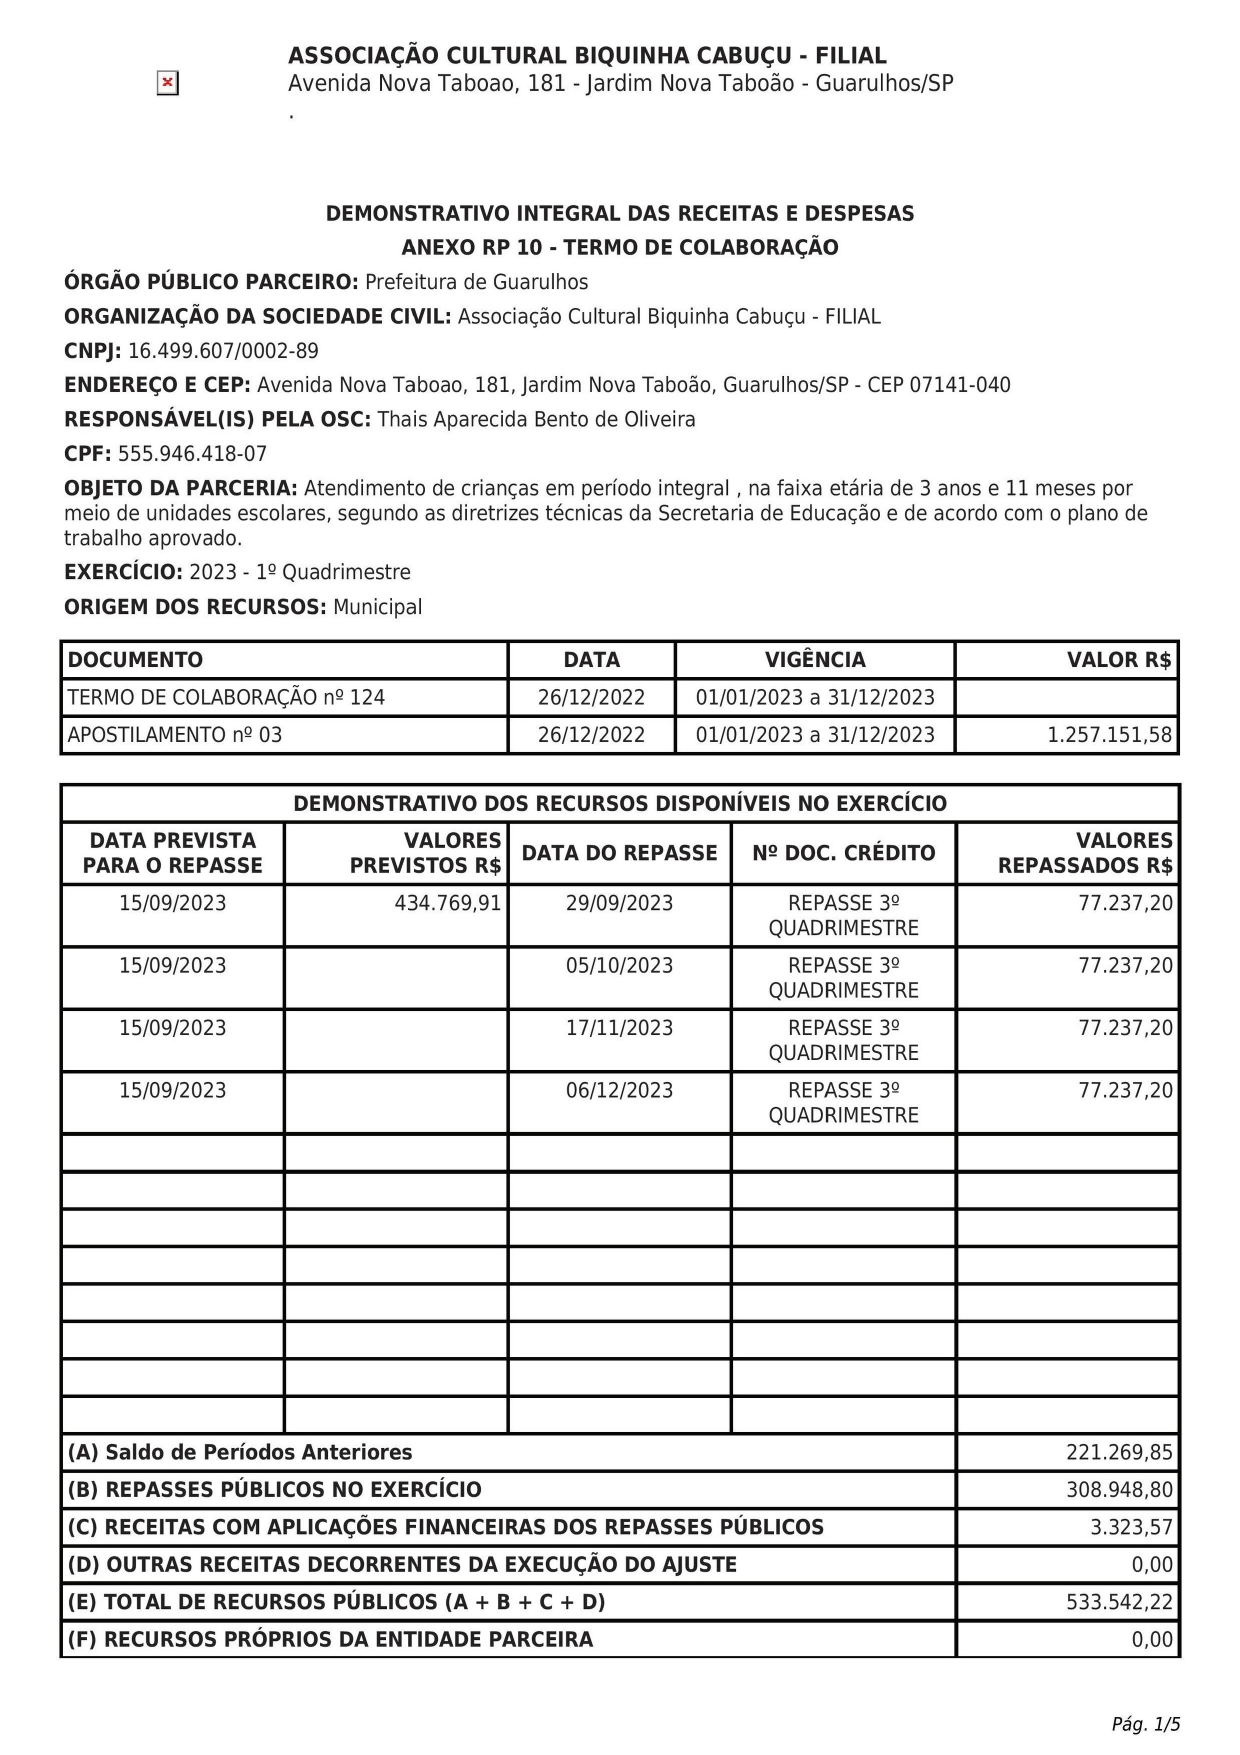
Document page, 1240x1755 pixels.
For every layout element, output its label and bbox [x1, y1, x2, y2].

text_box [0, 2, 1240, 1754]
